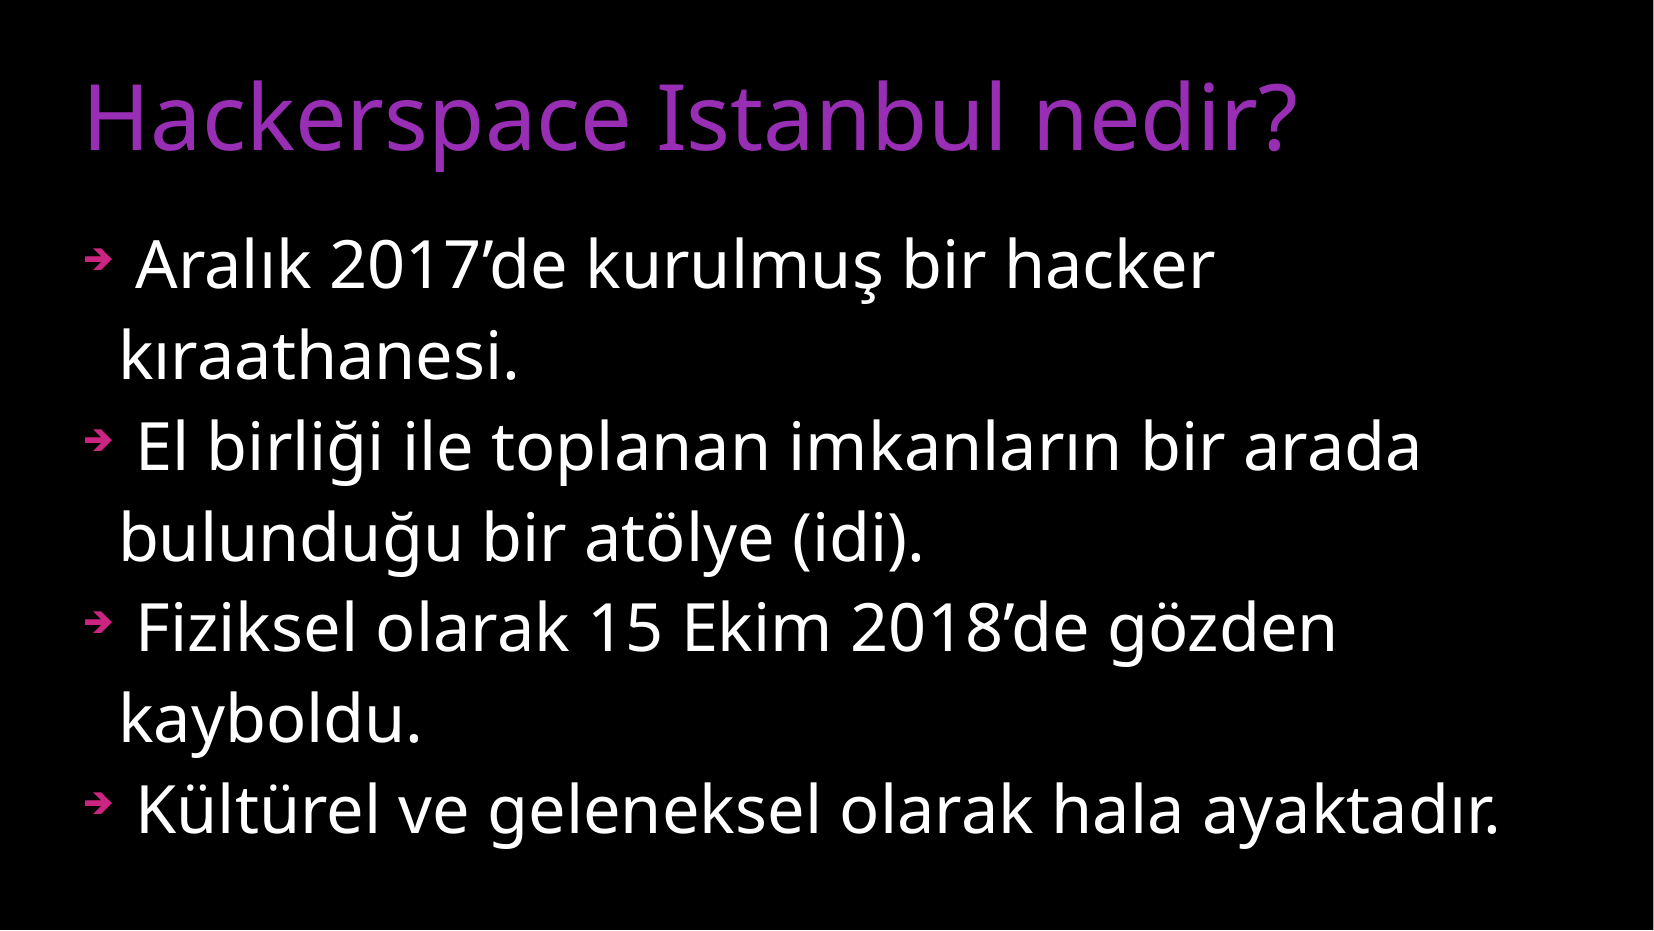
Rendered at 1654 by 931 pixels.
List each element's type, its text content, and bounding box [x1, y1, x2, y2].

subtitle Aralık 2017’de kurulmuş bir hacker kıraathanesi. El birliği ile toplanan imkanların bir arada bulunduğu bir atölye (idi). Fiziksel olarak 15 Ekim 2018’de gözden kayboldu. Kültürel ve geleneksel olarak hala ayaktadır. [82, 217, 1571, 758]
title Hackerspace Istanbul nedir? [82, 37, 1571, 193]
